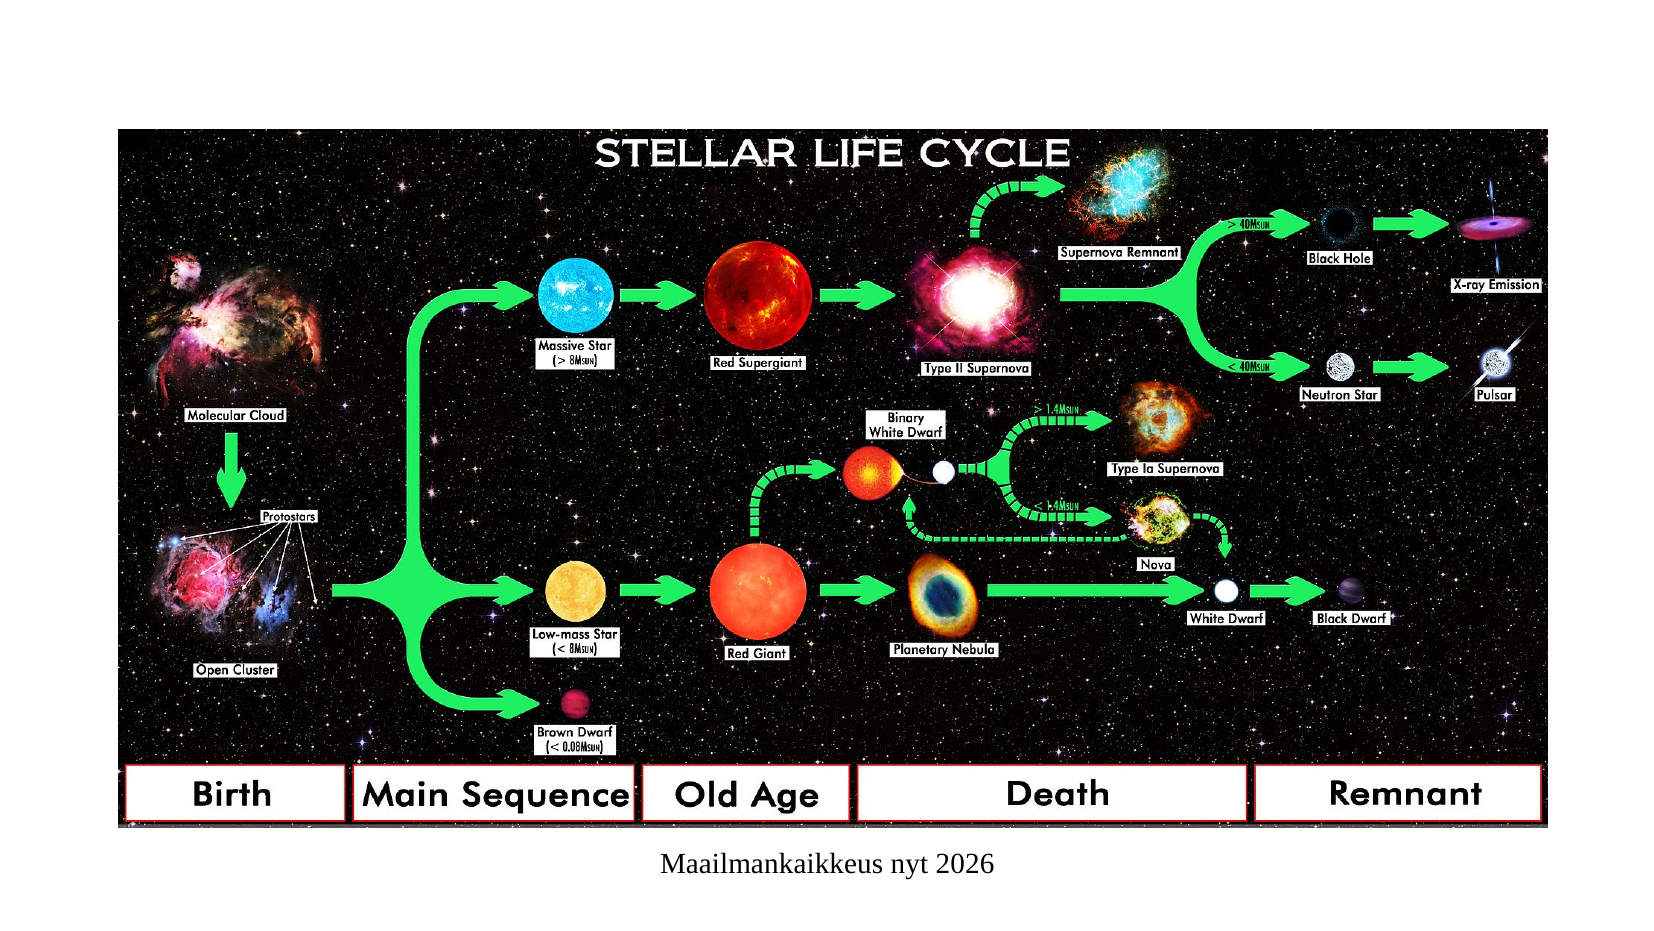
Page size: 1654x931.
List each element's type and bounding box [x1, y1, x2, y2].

picture [118, 129, 1548, 828]
